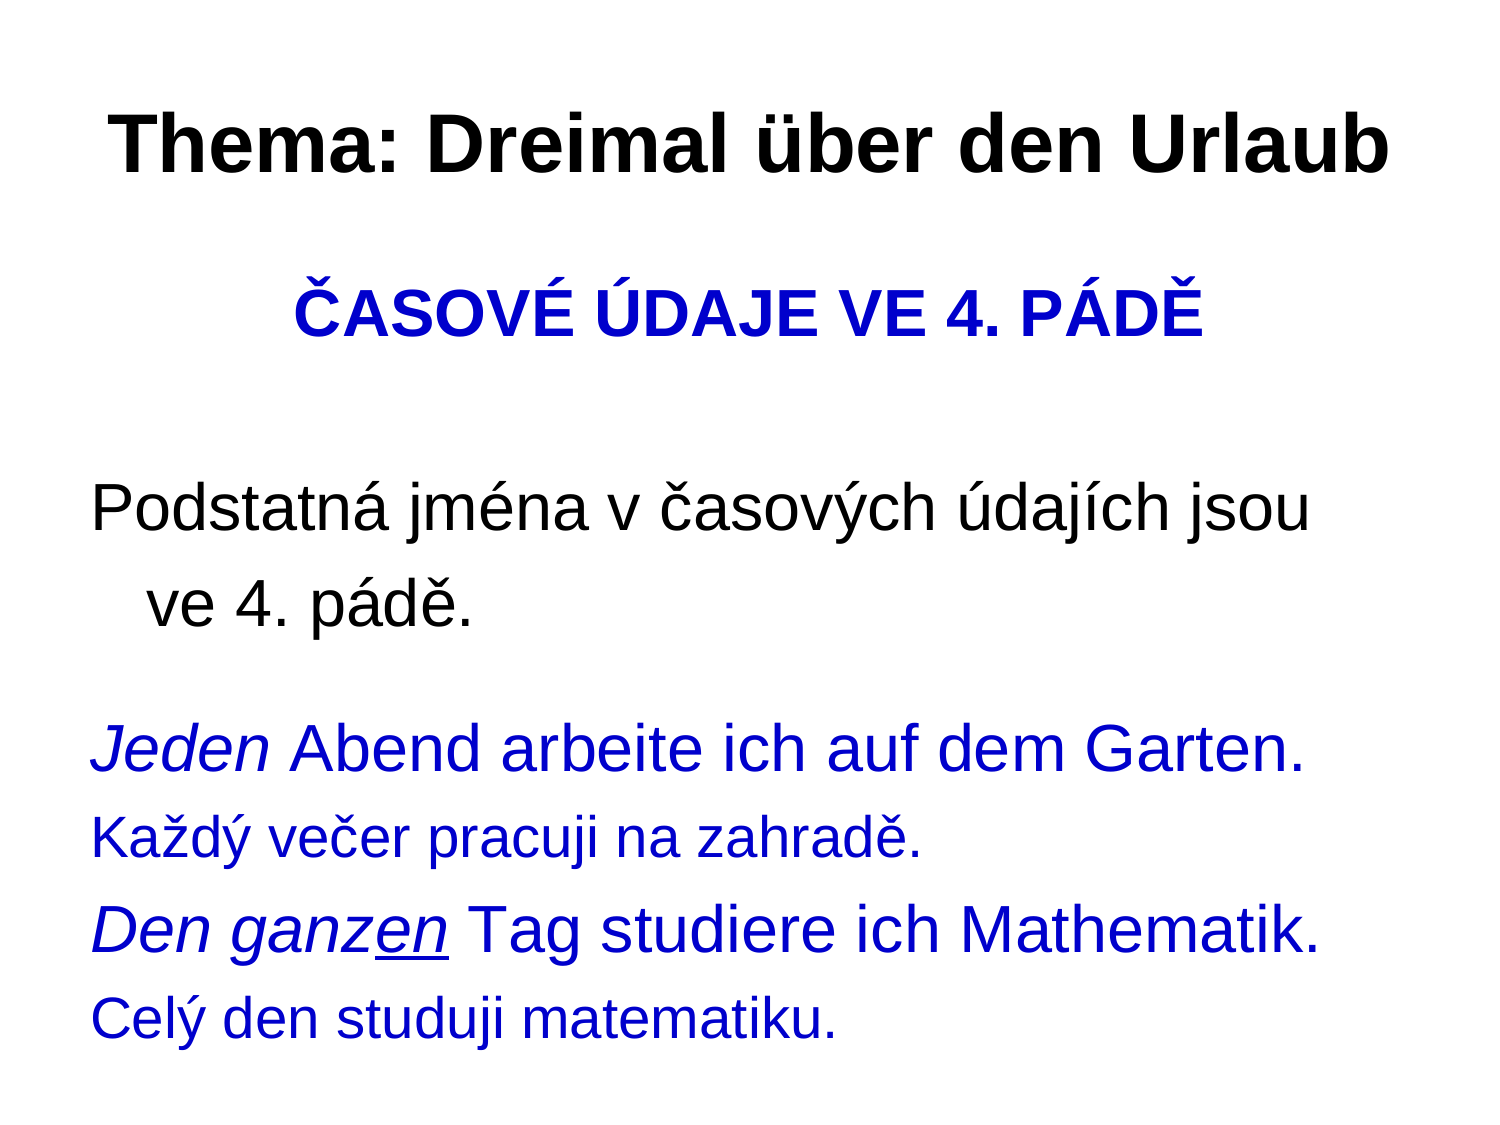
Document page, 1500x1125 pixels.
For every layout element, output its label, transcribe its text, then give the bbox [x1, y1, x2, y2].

list ČASOVÉ ÚDAJE VE 4. PÁDĚ Podstatná jména v časových údajích jsou ve 4. pádě. Jeden Abend arbeite ich auf dem Garten. Každý večer pracuji na zahradě. Den ganzen Tag studiere ich Mathematik. Celý den studuji matematiku. [75, 262, 1426, 1083]
title Thema: Dreimal über den Urlaub [75, 45, 1426, 233]
